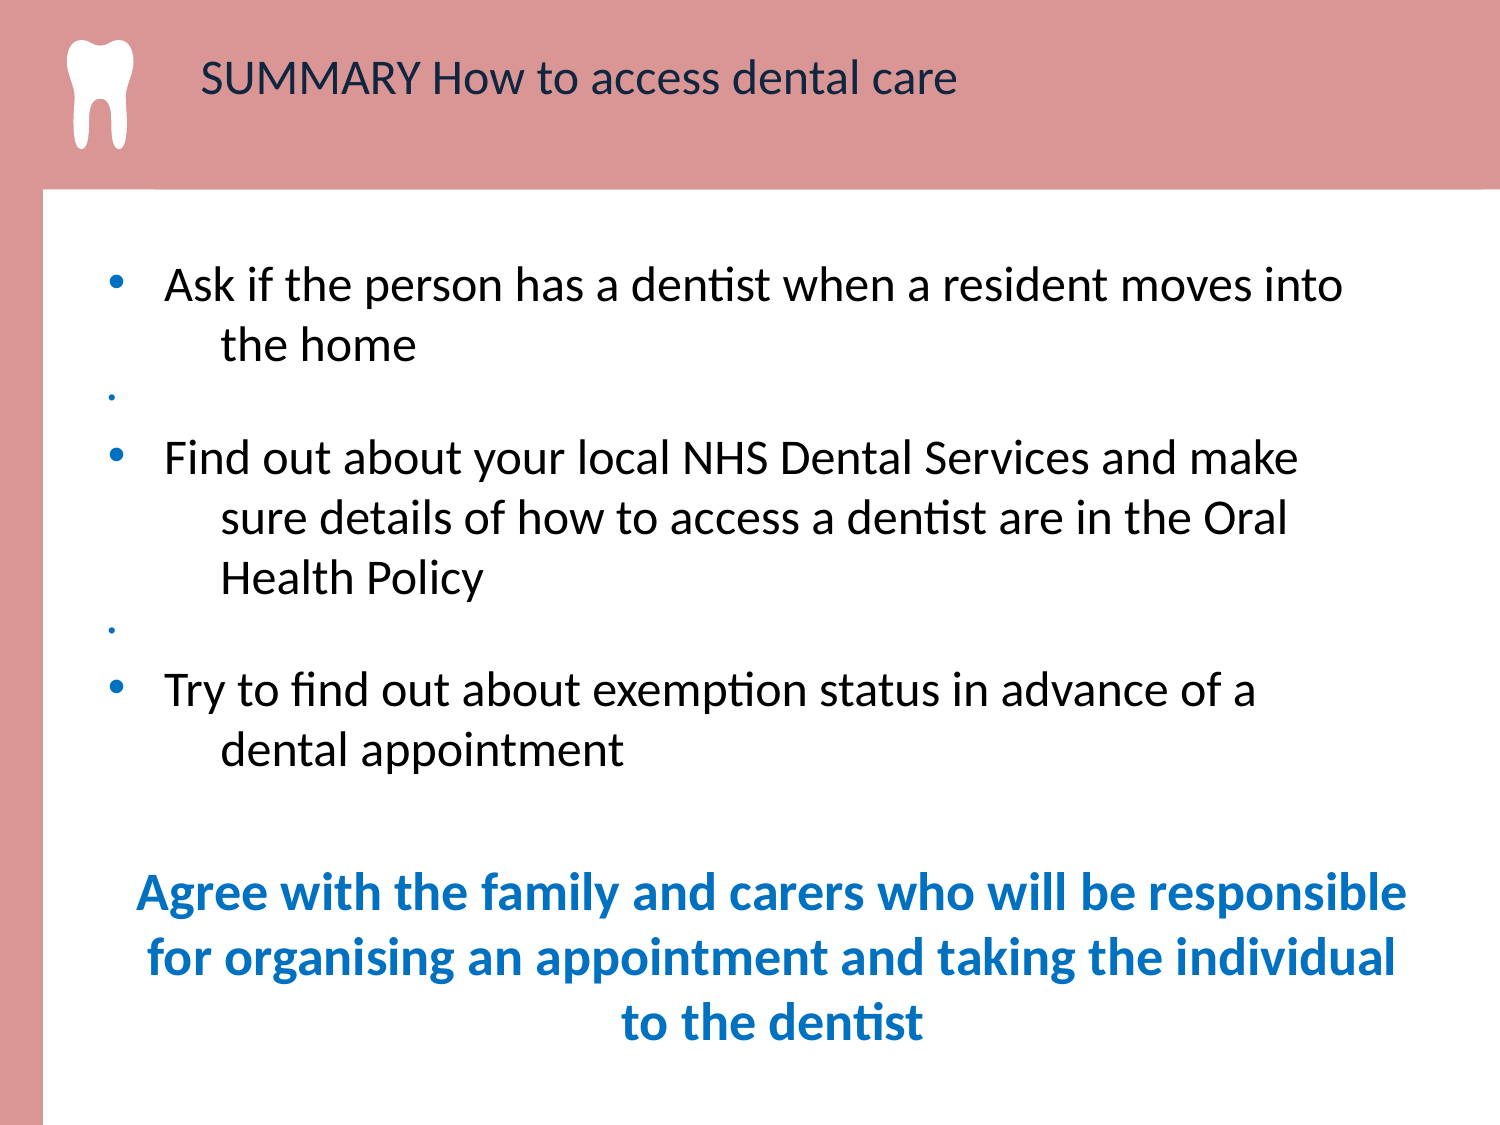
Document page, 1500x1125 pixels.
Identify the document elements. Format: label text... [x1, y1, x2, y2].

text_box Ask if the person has a dentist when a resident moves into the home Find out about your local NHS Dental Services and make sure details of how to access a dentist are in the Oral Health Policy Try to find out about exemption status in advance of a dental appointment [92, 244, 1408, 828]
text_box [0, 0, 1500, 1125]
text_box Agree with the family and carers who will be responsible for organising an appointment and taking the individual to the dentist [106, 849, 1441, 1059]
text_box SUMMARY How to access dental care [186, 44, 974, 113]
